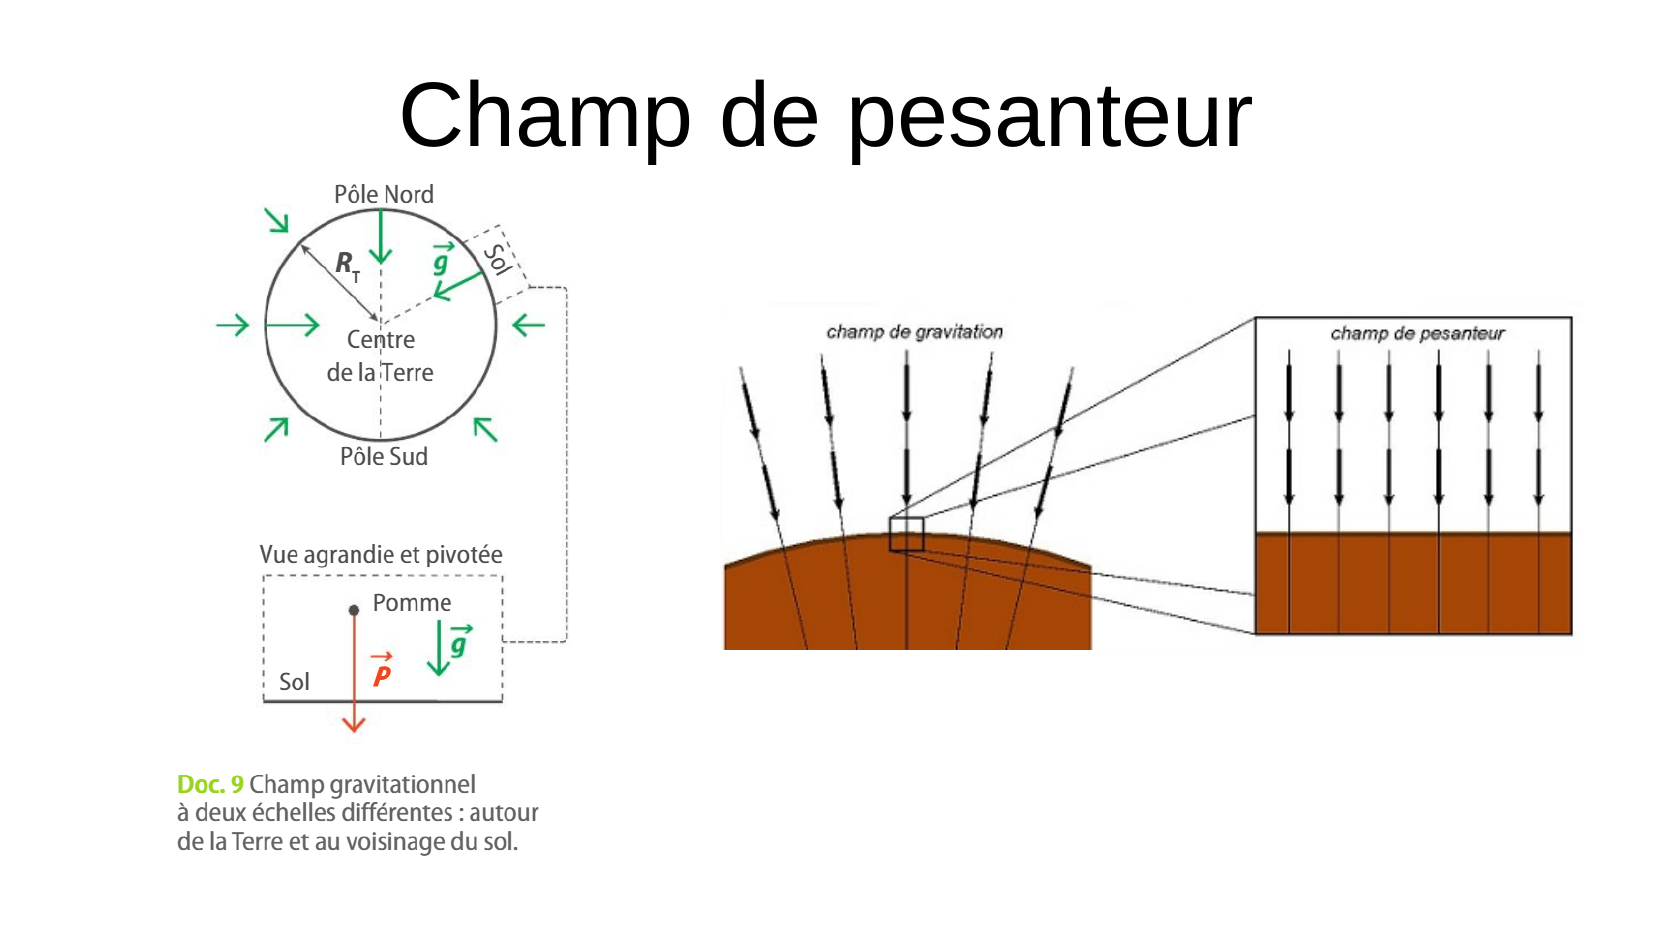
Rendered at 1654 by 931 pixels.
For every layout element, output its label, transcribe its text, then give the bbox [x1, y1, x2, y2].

picture [177, 177, 597, 866]
picture [720, 300, 1588, 650]
title Champ de pesanteur [82, 37, 1571, 193]
